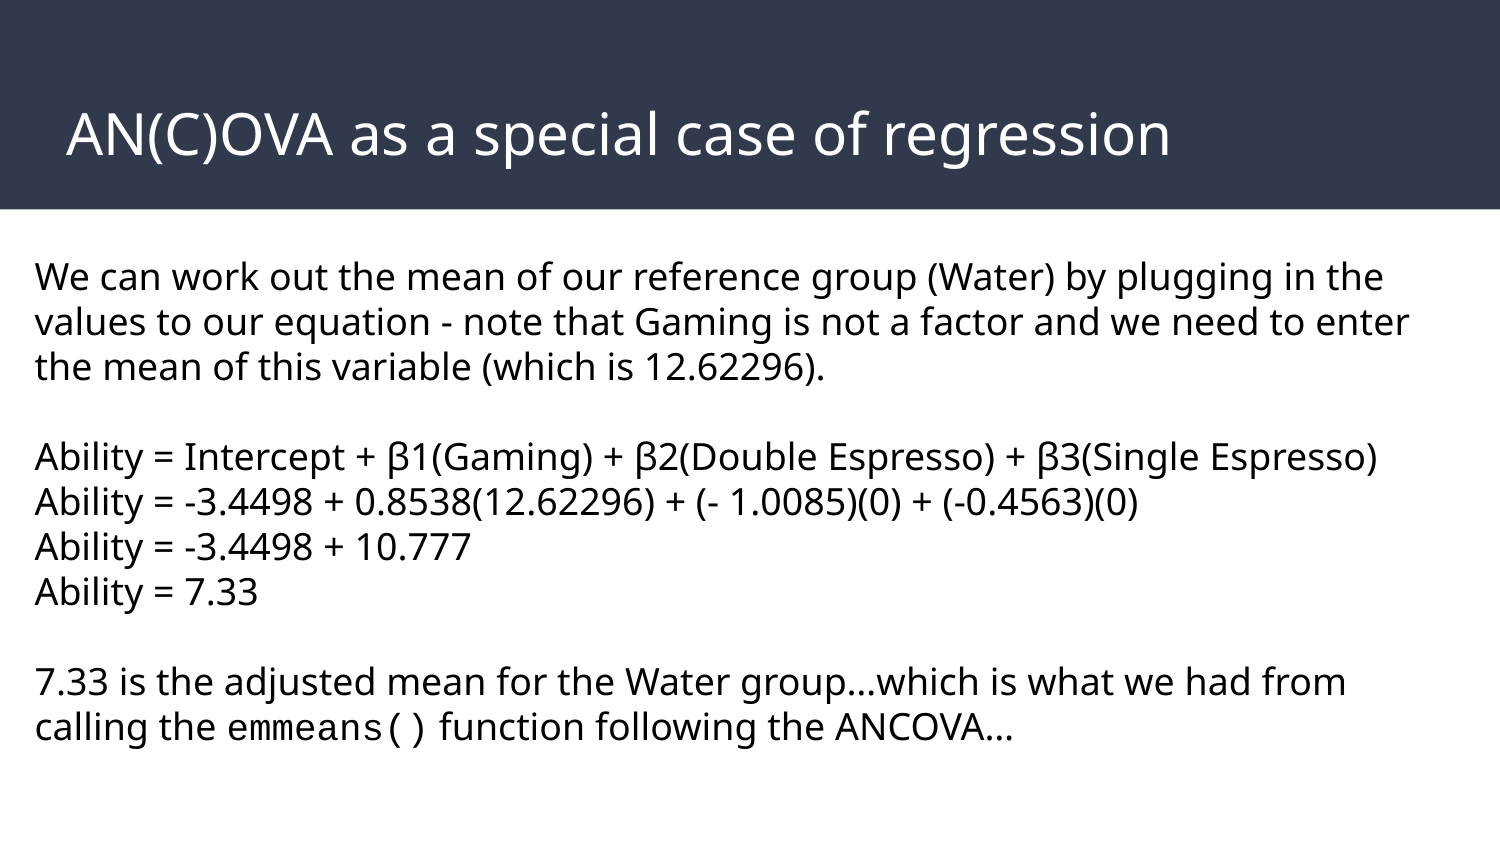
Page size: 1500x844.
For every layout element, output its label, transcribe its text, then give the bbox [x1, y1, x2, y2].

title AN(C)OVA as a special case of regression [51, 82, 1449, 185]
text_box We can work out the mean of our reference group (Water) by plugging in the values to our equation - note that Gaming is not a factor and we need to enter the mean of this variable (which is 12.62296). Ability = Intercept + β1(Gaming) + β2(Double Espresso) + β3(Single Espresso) Ability = -3.4498 + 0.8538(12.62296) + (- 1.0085)(0) + (-0.4563)(0) Ability = -3.4498 + 10.777 Ability = 7.33 7.33 is the adjusted mean for the Water group…which is what we had from calling the emmeans() function following the ANCOVA… [19, 237, 1475, 818]
